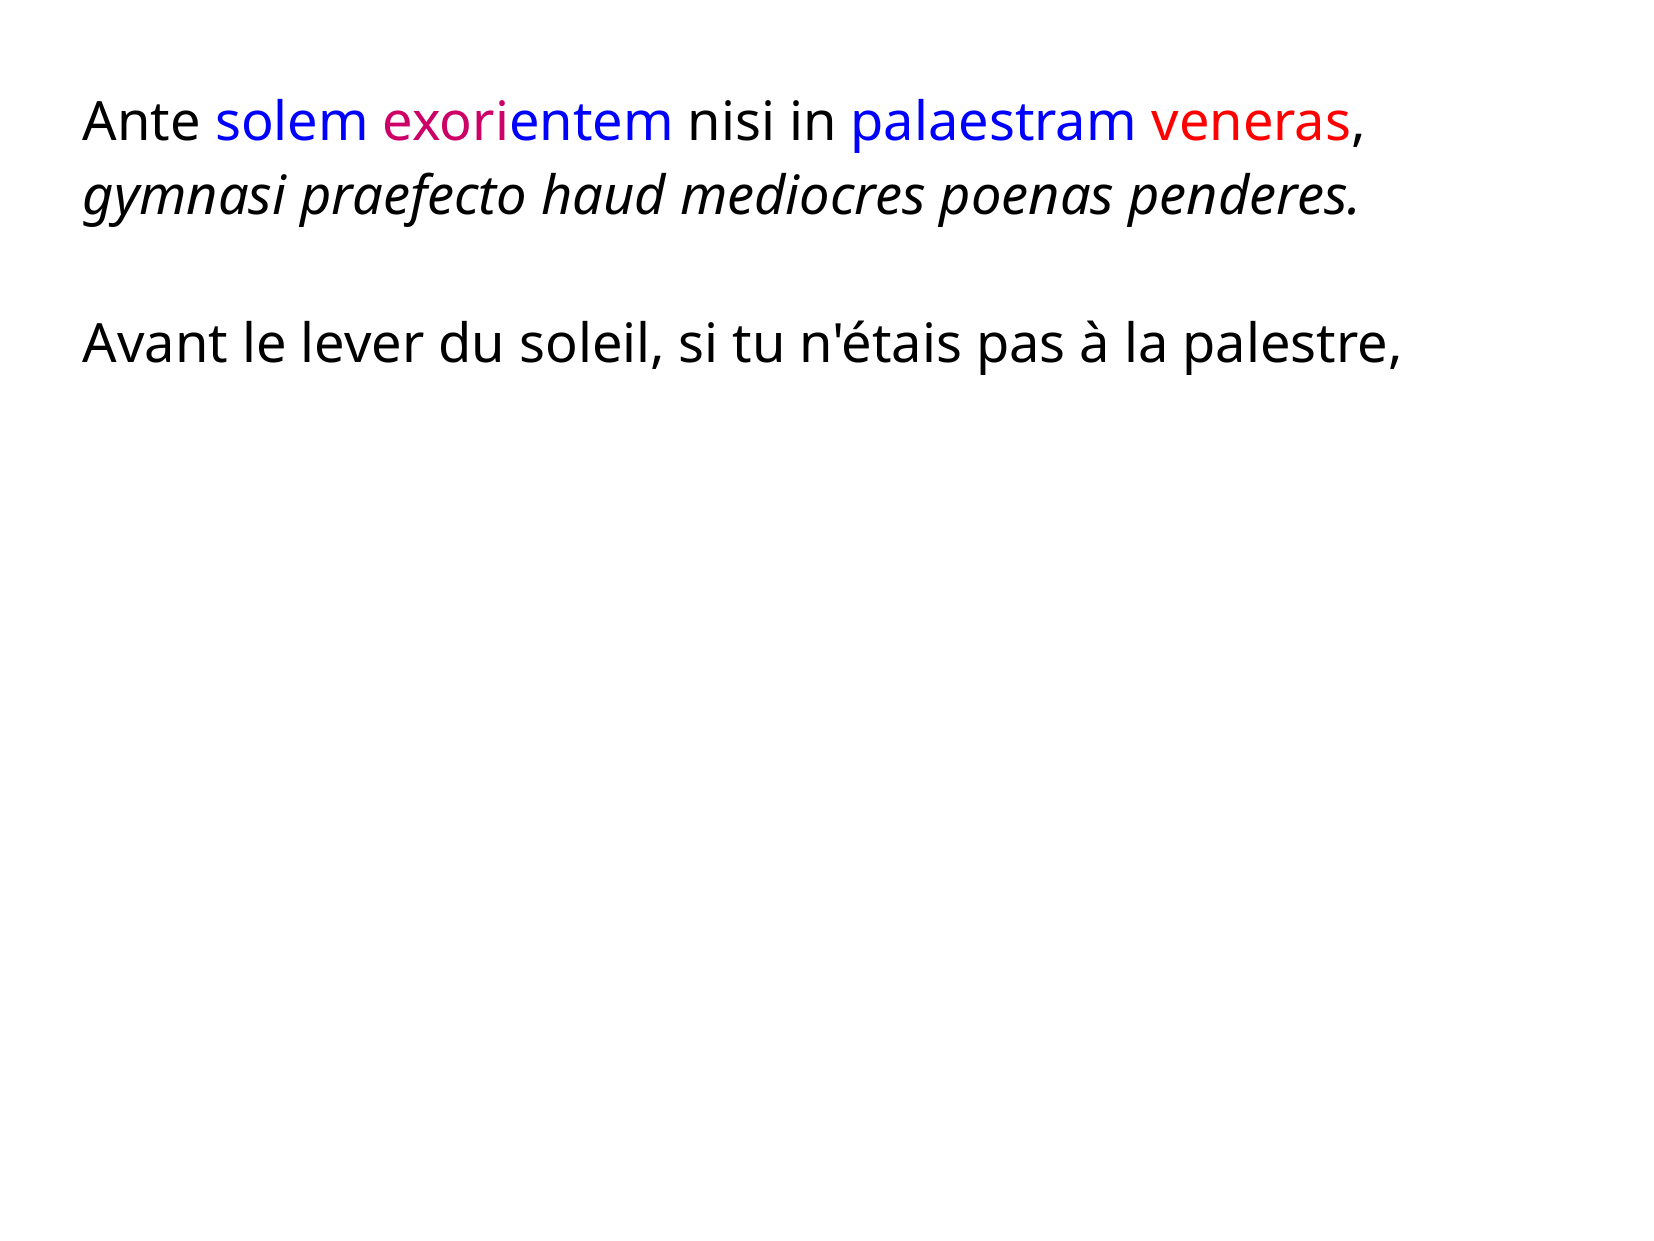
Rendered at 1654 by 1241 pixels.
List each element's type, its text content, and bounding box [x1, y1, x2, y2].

list Ante solem exorientem nisi in palaestram veneras, gymnasi praefecto haud mediocres poenas penderes. Avant le lever du soleil, si tu n'étais pas à la palestre, [82, 82, 1571, 1109]
